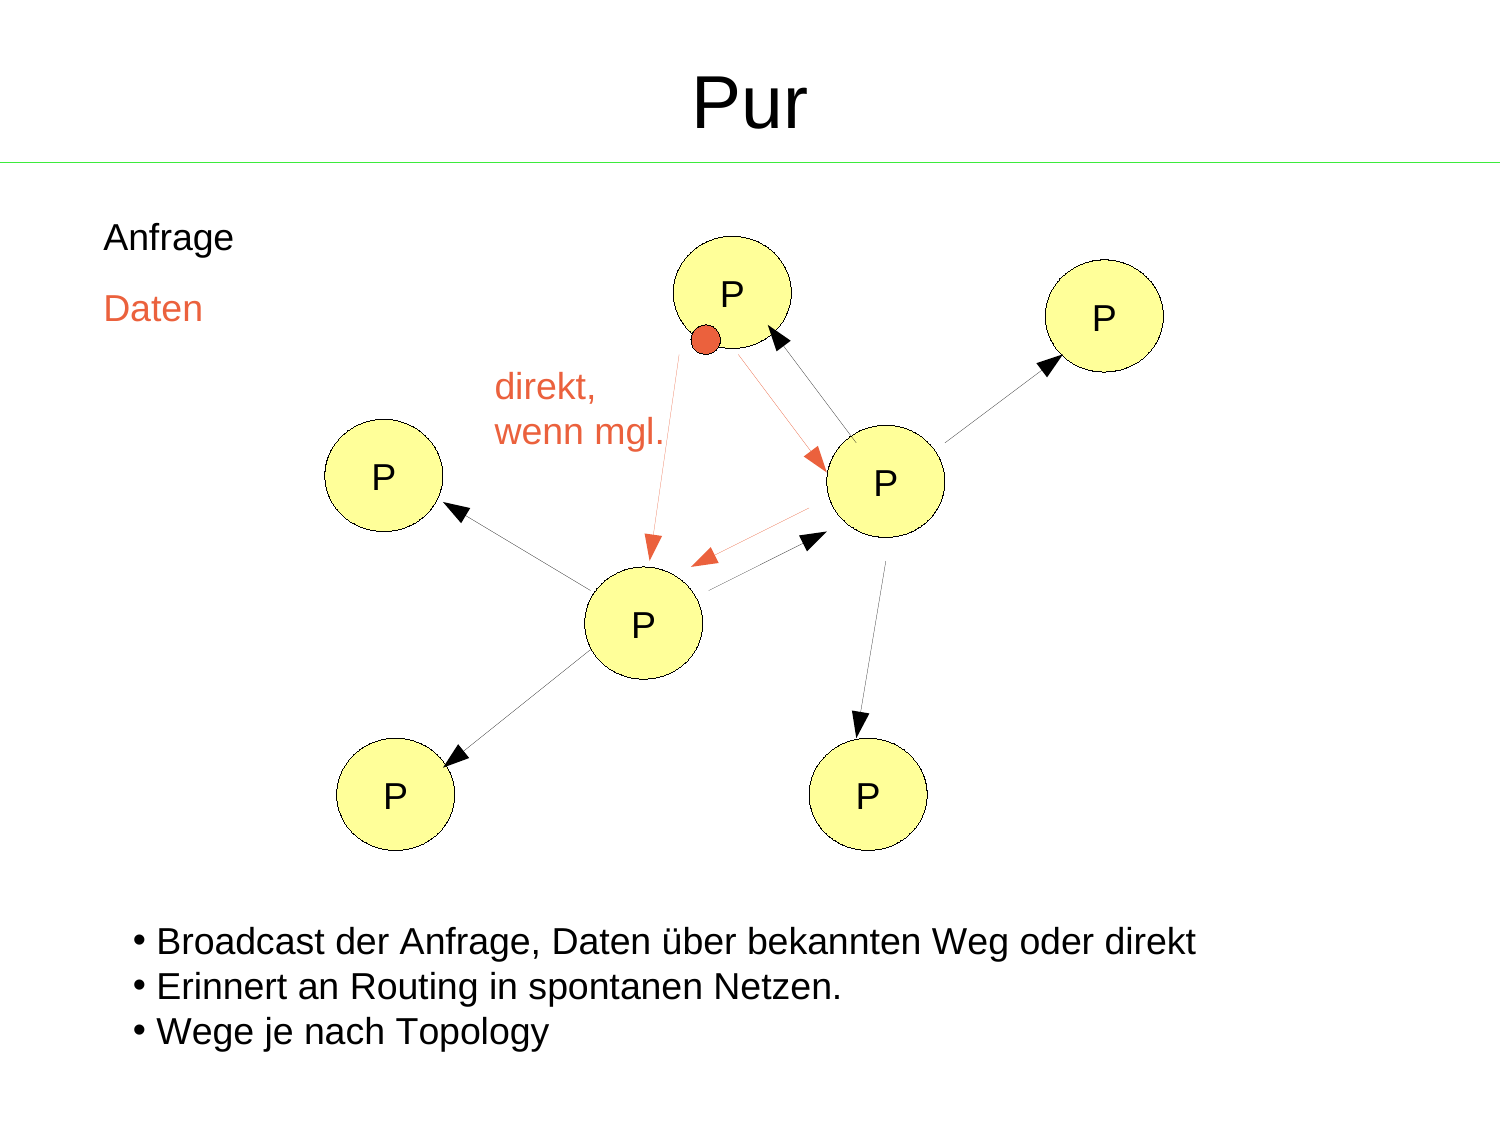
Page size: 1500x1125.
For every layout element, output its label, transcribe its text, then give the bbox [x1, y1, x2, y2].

text_box direkt, wenn mgl. [479, 354, 680, 460]
text_box P [826, 425, 945, 538]
text_box P [1045, 259, 1164, 373]
title Pur [75, 57, 1426, 148]
text_box P [809, 738, 928, 851]
text_box P [324, 419, 443, 532]
text_box P [336, 738, 455, 851]
text_box [690, 324, 721, 355]
text_box P [673, 236, 792, 349]
text_box Daten [88, 276, 272, 337]
text_box Broadcast der Anfrage, Daten über bekannten Weg oder direkt Erinnert an Routing in spontanen Netzen. Wege je nach Topology [118, 909, 1212, 1060]
text_box Anfrage [88, 205, 272, 266]
text_box P [584, 566, 703, 680]
